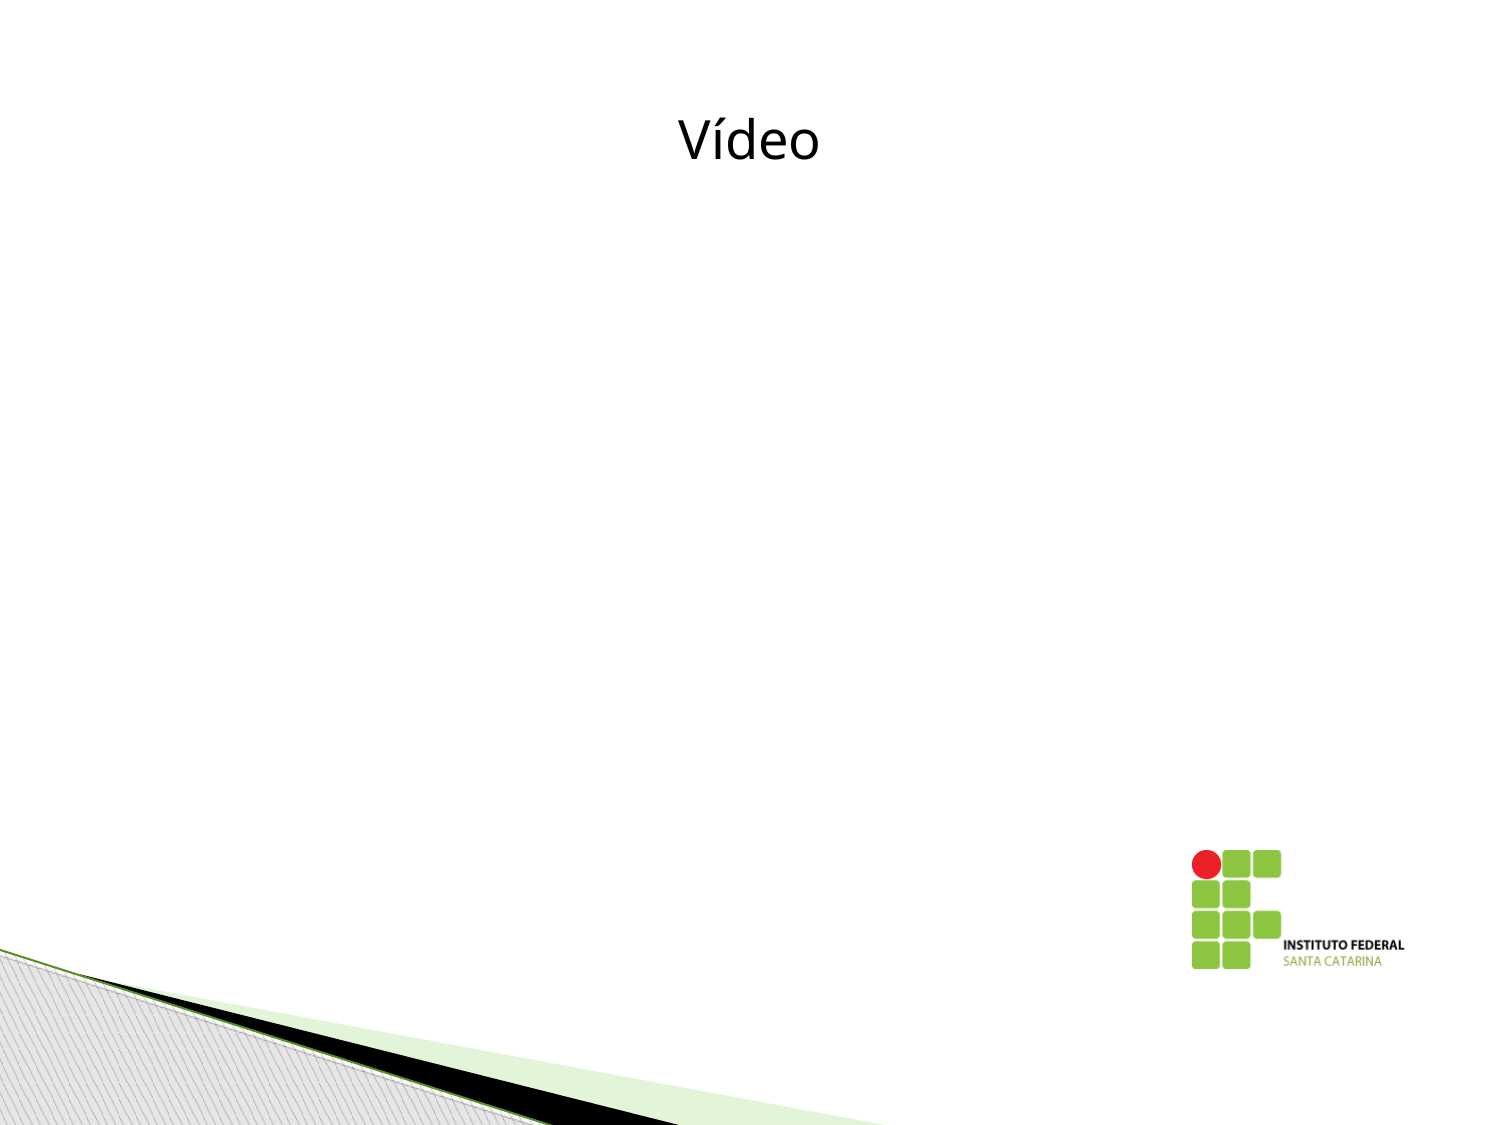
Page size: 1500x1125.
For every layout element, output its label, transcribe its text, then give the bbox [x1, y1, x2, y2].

picture [1192, 850, 1405, 969]
title Vídeo [75, 45, 1425, 233]
